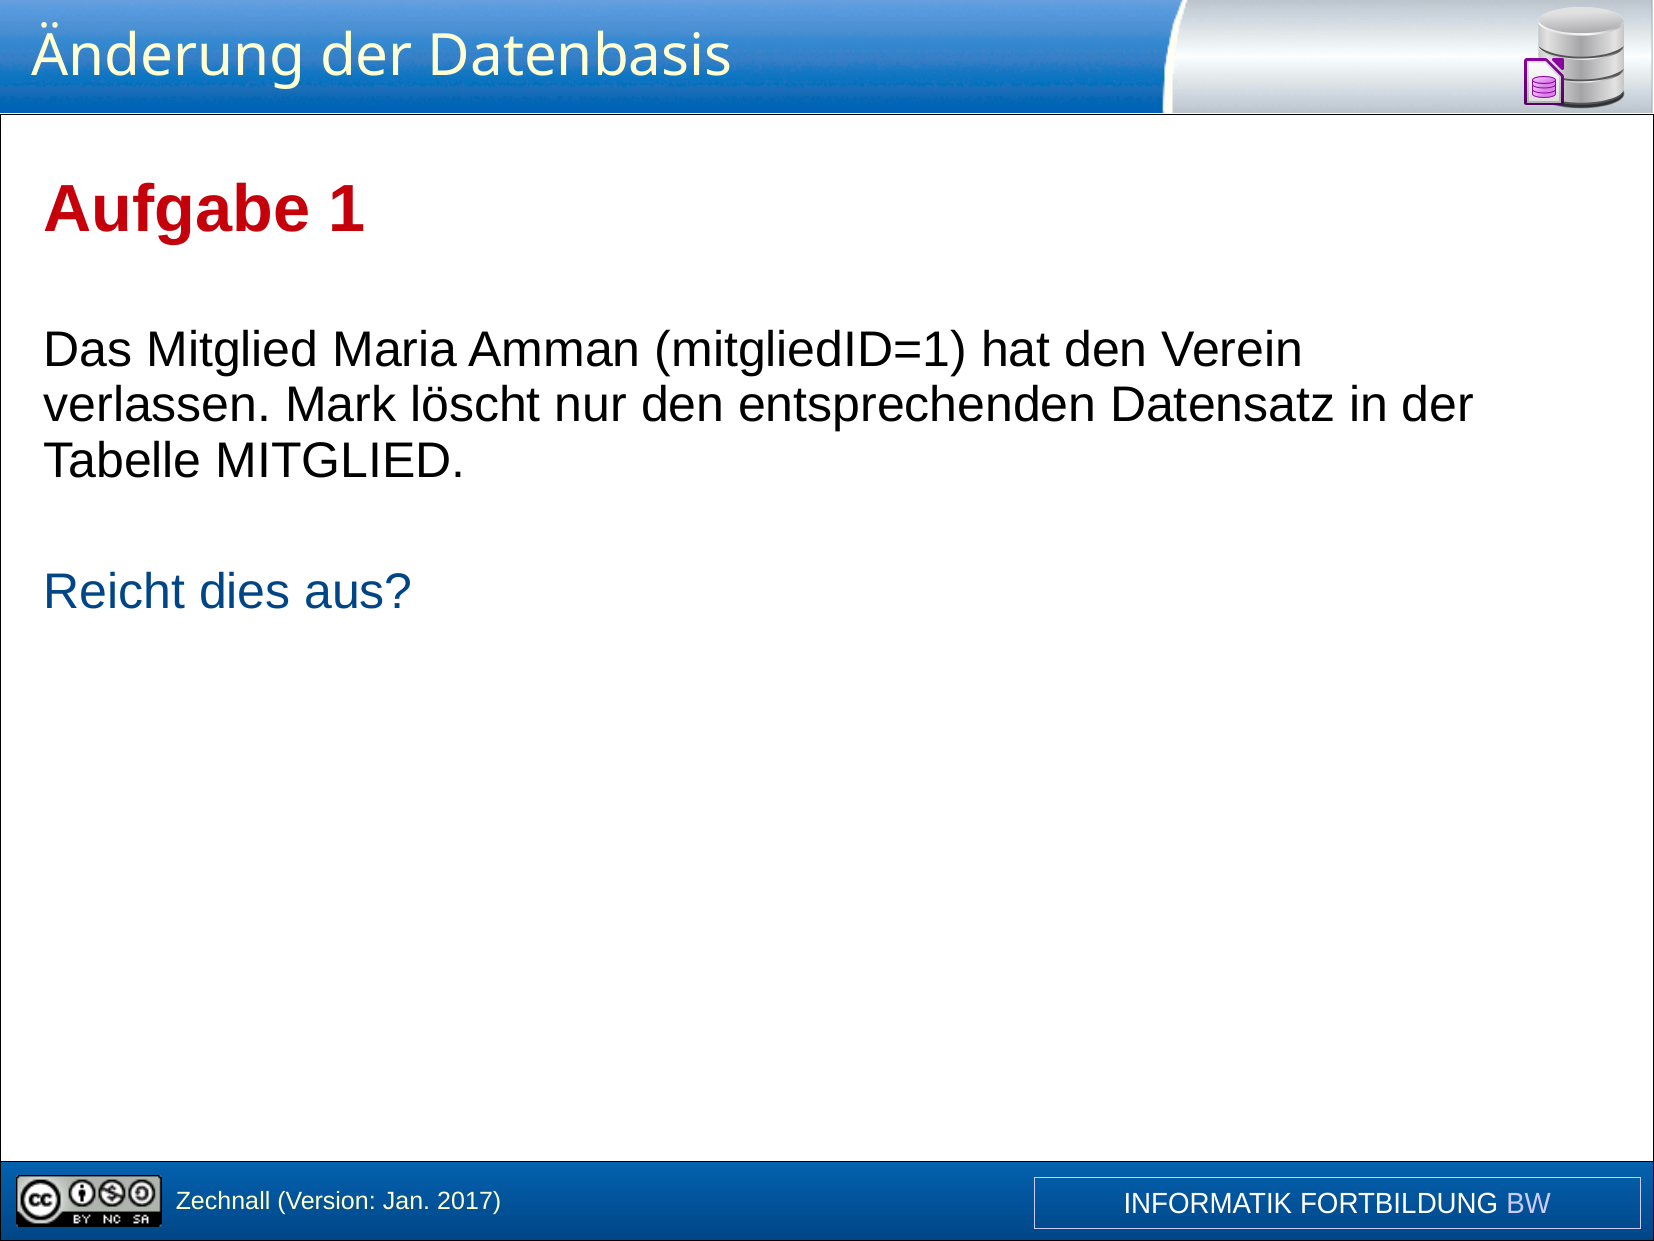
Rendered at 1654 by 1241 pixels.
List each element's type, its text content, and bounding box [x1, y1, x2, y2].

picture [16, 1175, 162, 1227]
subtitle Aufgabe 1 Das Mitglied Maria Amman (mitgliedID=1) hat den Verein verlassen. Mark löscht nur den entsprechenden Datensatz in der Tabelle MITGLIED. Reicht dies aus? [43, 158, 1489, 631]
picture [0, 0, 1654, 113]
title Änderung der Datenbasis [31, 14, 1151, 92]
